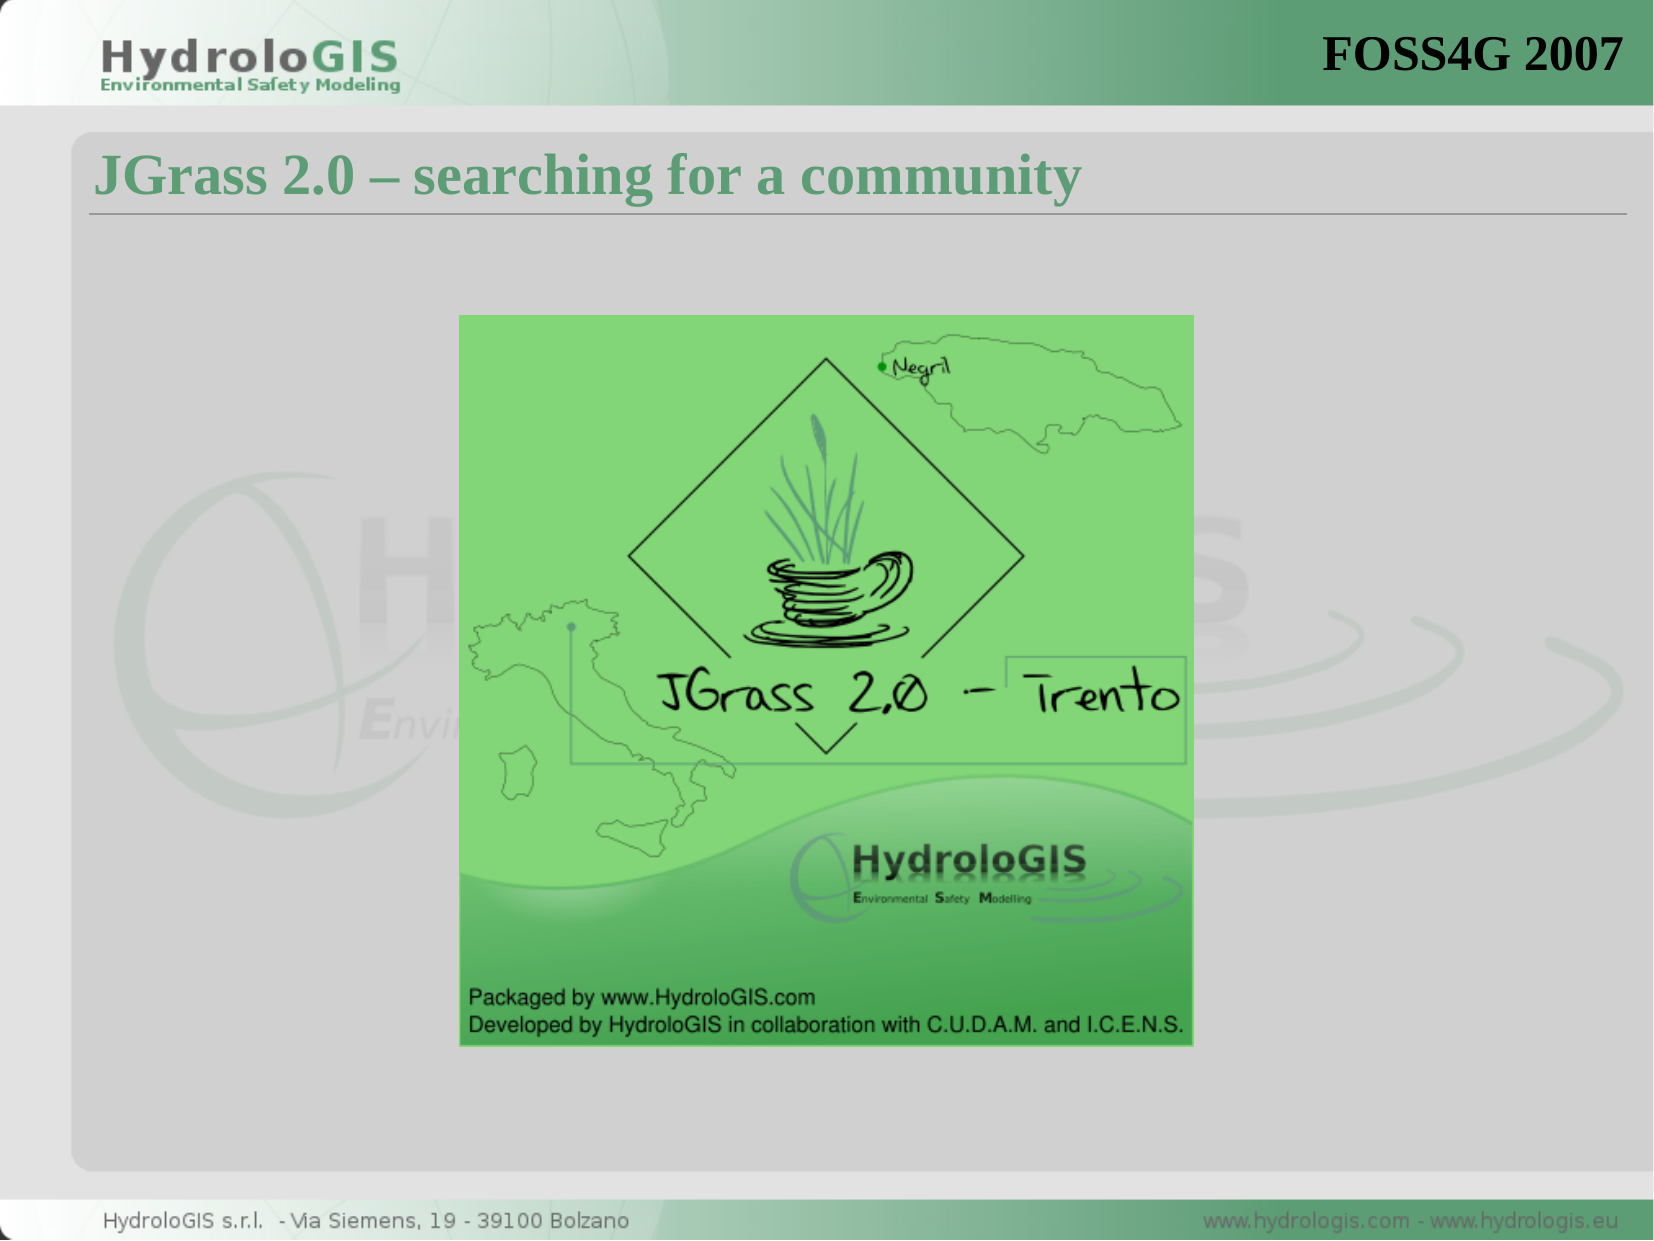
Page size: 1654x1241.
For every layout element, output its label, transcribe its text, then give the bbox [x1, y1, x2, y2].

picture [0, 0, 1654, 1240]
title JGrass 2.0 – searching for a community [93, 134, 1600, 215]
